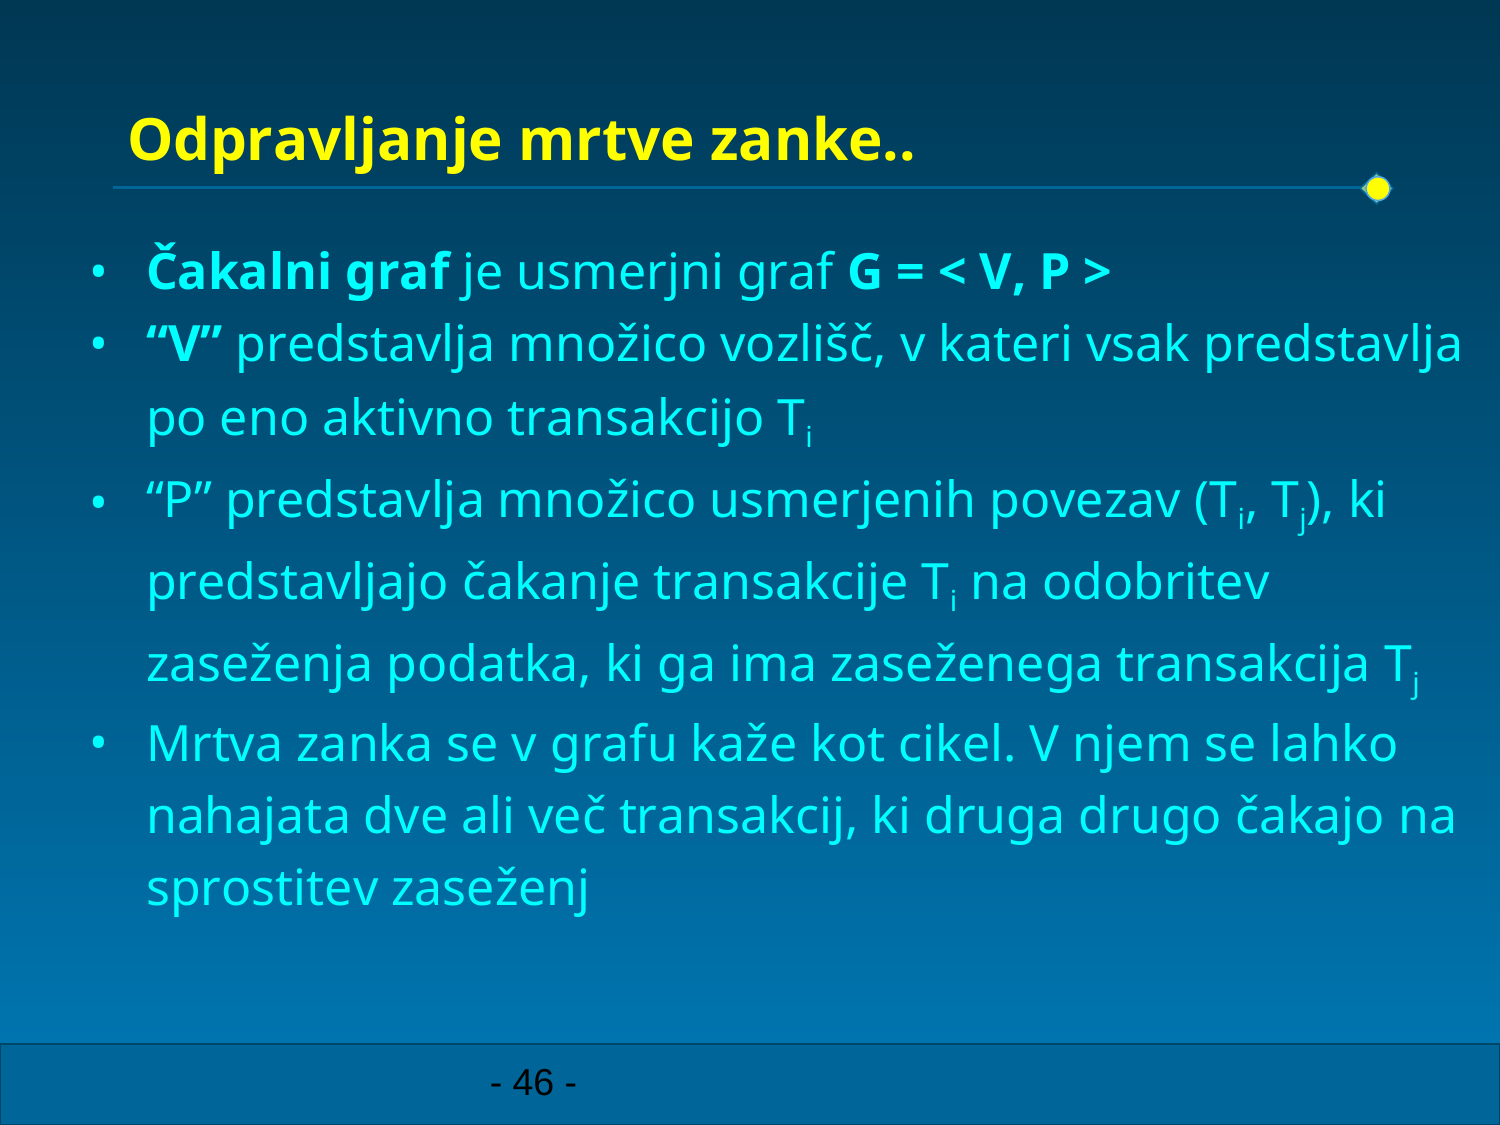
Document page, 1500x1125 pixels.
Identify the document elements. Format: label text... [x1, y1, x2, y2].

title Odpravljanje mrtve zanke.. [112, 94, 1388, 181]
list Čakalni graf je usmerjni graf G = < V, P > “V” predstavlja množico vozlišč, v kateri vsak predstavlja po eno aktivno transakcijo Ti “P” predstavlja množico usmerjenih povezav (Ti, Tj), ki predstavljajo čakanje transakcije Ti na odobritev zaseženja podatka, ki ga ima zaseženega transakcija Tj Mrtva zanka se v grafu kaže kot cikel. V njem se lahko nahajata dve ali več transakcij, ki druga drugo čakajo na sprostitev zaseženj [75, 220, 1500, 954]
